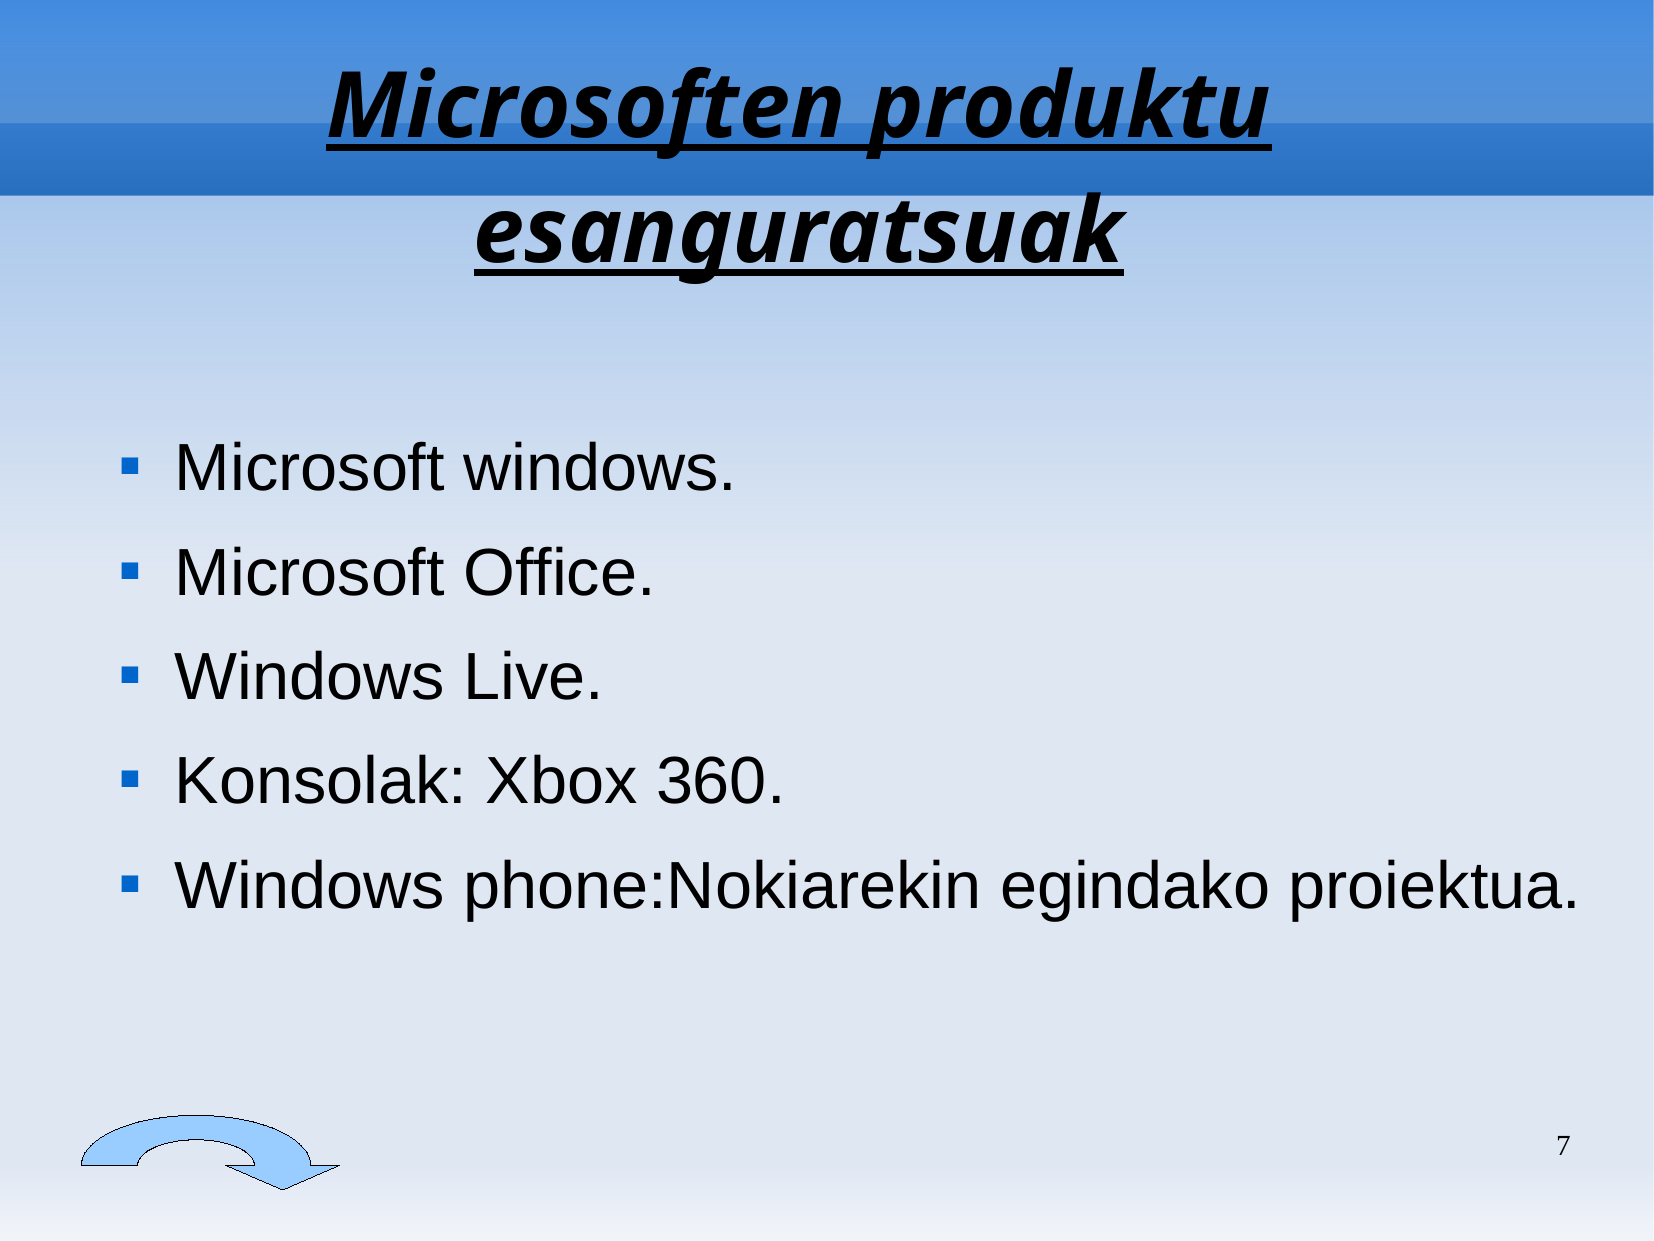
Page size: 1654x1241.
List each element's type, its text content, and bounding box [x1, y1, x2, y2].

list Microsoft windows. Microsoft Office. Windows Live. Konsolak: Xbox 360. Windows phone:Nokiarekin egindako proiektua. [103, 430, 1593, 1235]
title Microsoften produktu esanguratsuak [55, 13, 1544, 315]
picture [0, 0, 1654, 1241]
text_box [81, 1115, 340, 1190]
